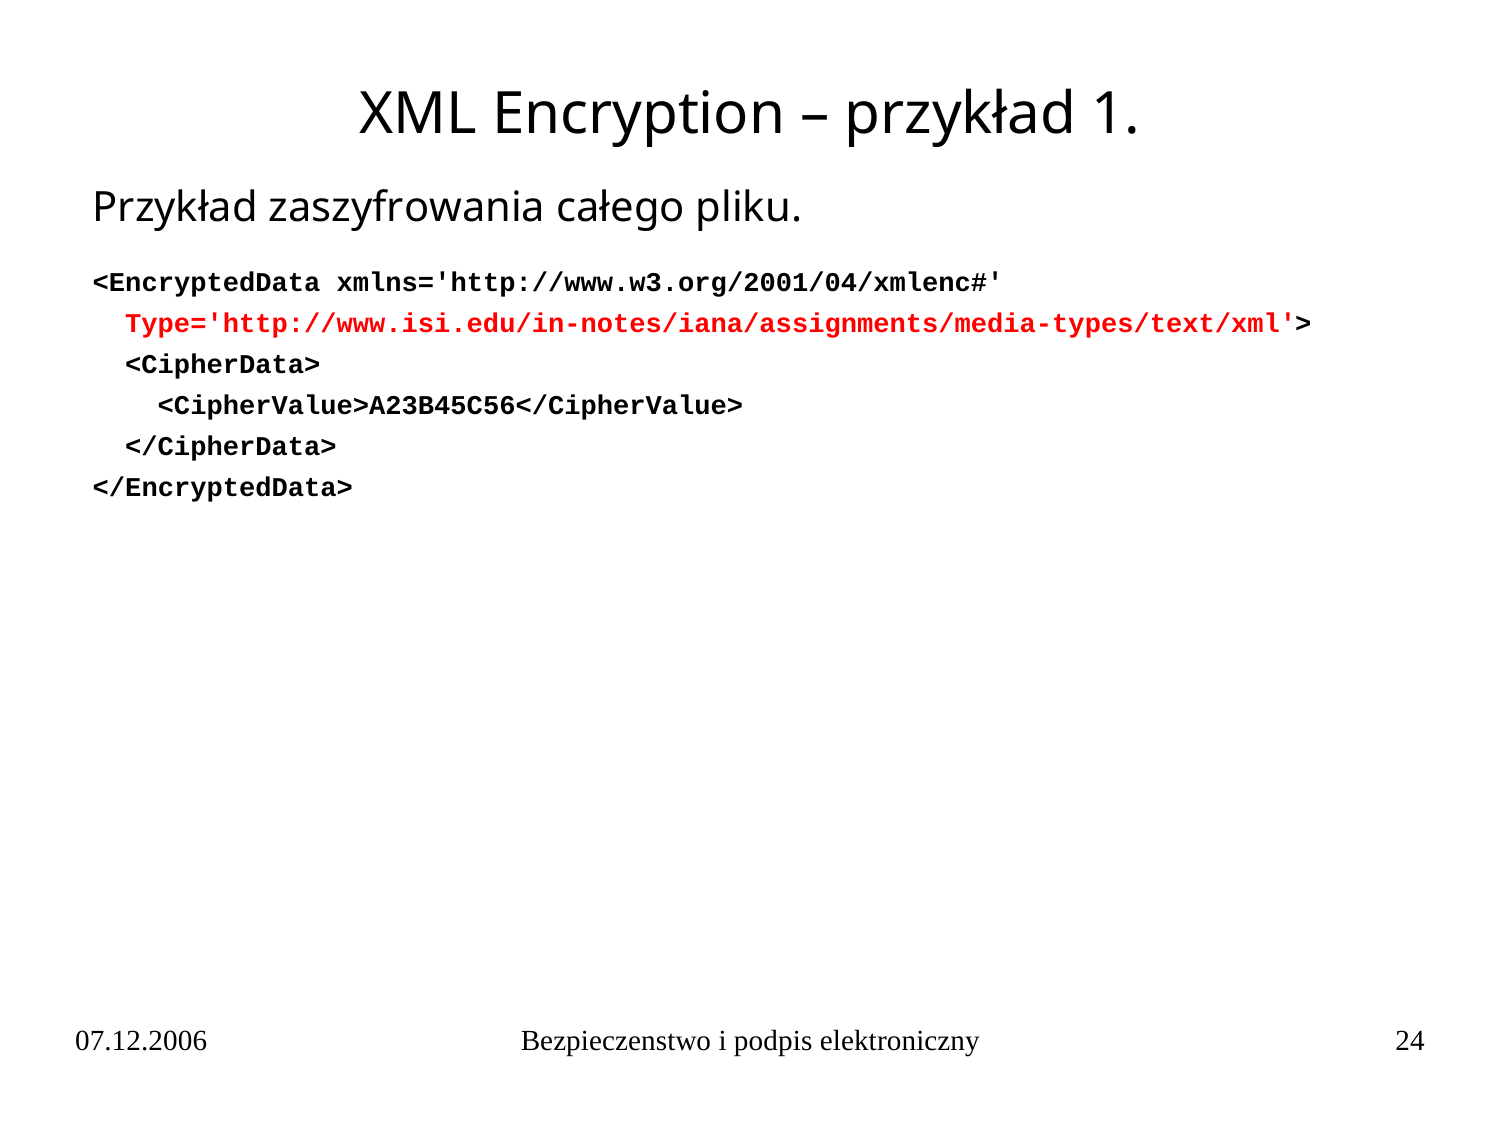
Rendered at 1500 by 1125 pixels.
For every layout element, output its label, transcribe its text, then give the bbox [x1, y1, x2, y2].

title XML Encryption – przykład 1. [75, 44, 1425, 177]
list Przykład zaszyfrowania całego pliku. <EncryptedData xmlns='http://www.w3.org/2001/04/xmlenc#' Type='http://www.isi.edu/in-notes/iana/assignments/media-types/text/xml'> <CipherData> <CipherValue>A23B45C56</CipherValue> </CipherData> </EncryptedData> [75, 177, 1425, 1026]
